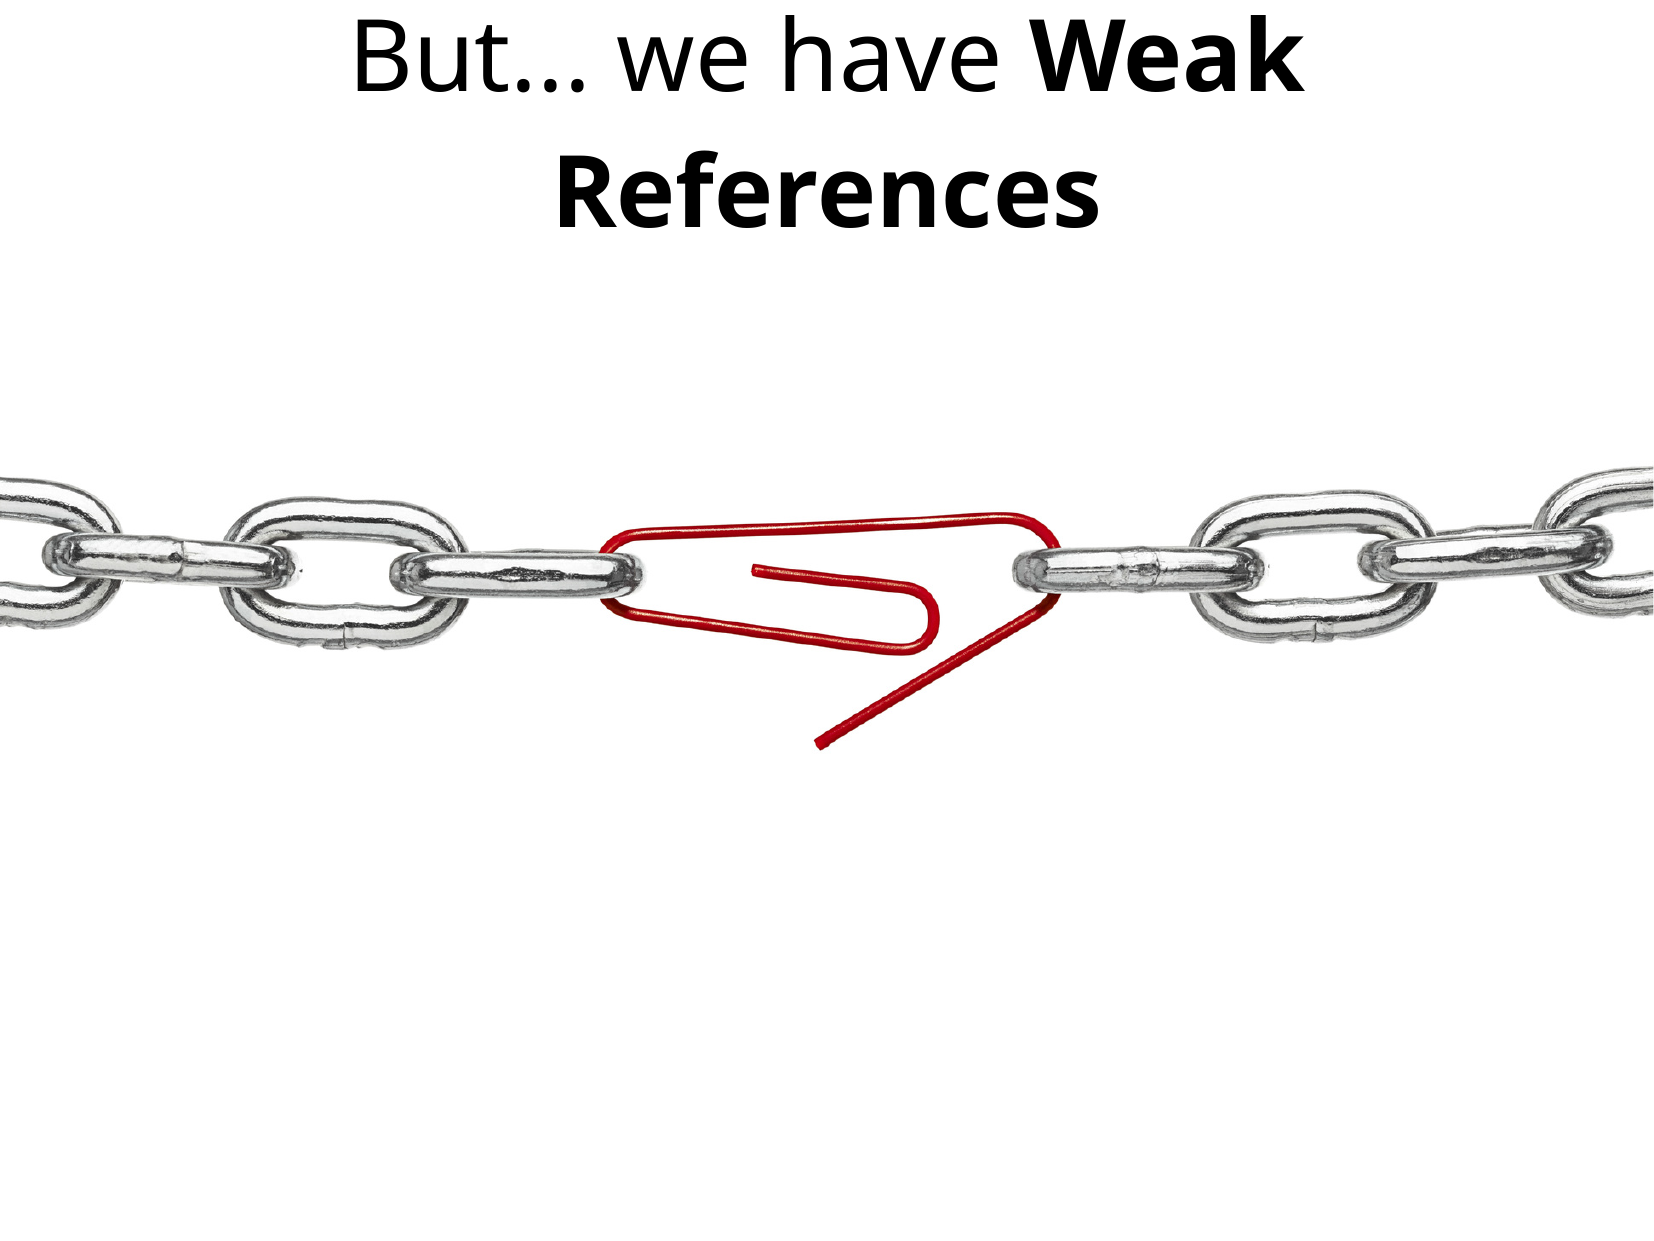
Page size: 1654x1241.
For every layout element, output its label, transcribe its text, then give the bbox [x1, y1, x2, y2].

picture [0, 202, 1654, 1035]
subtitle But... we have Weak References [82, 49, 1571, 1010]
